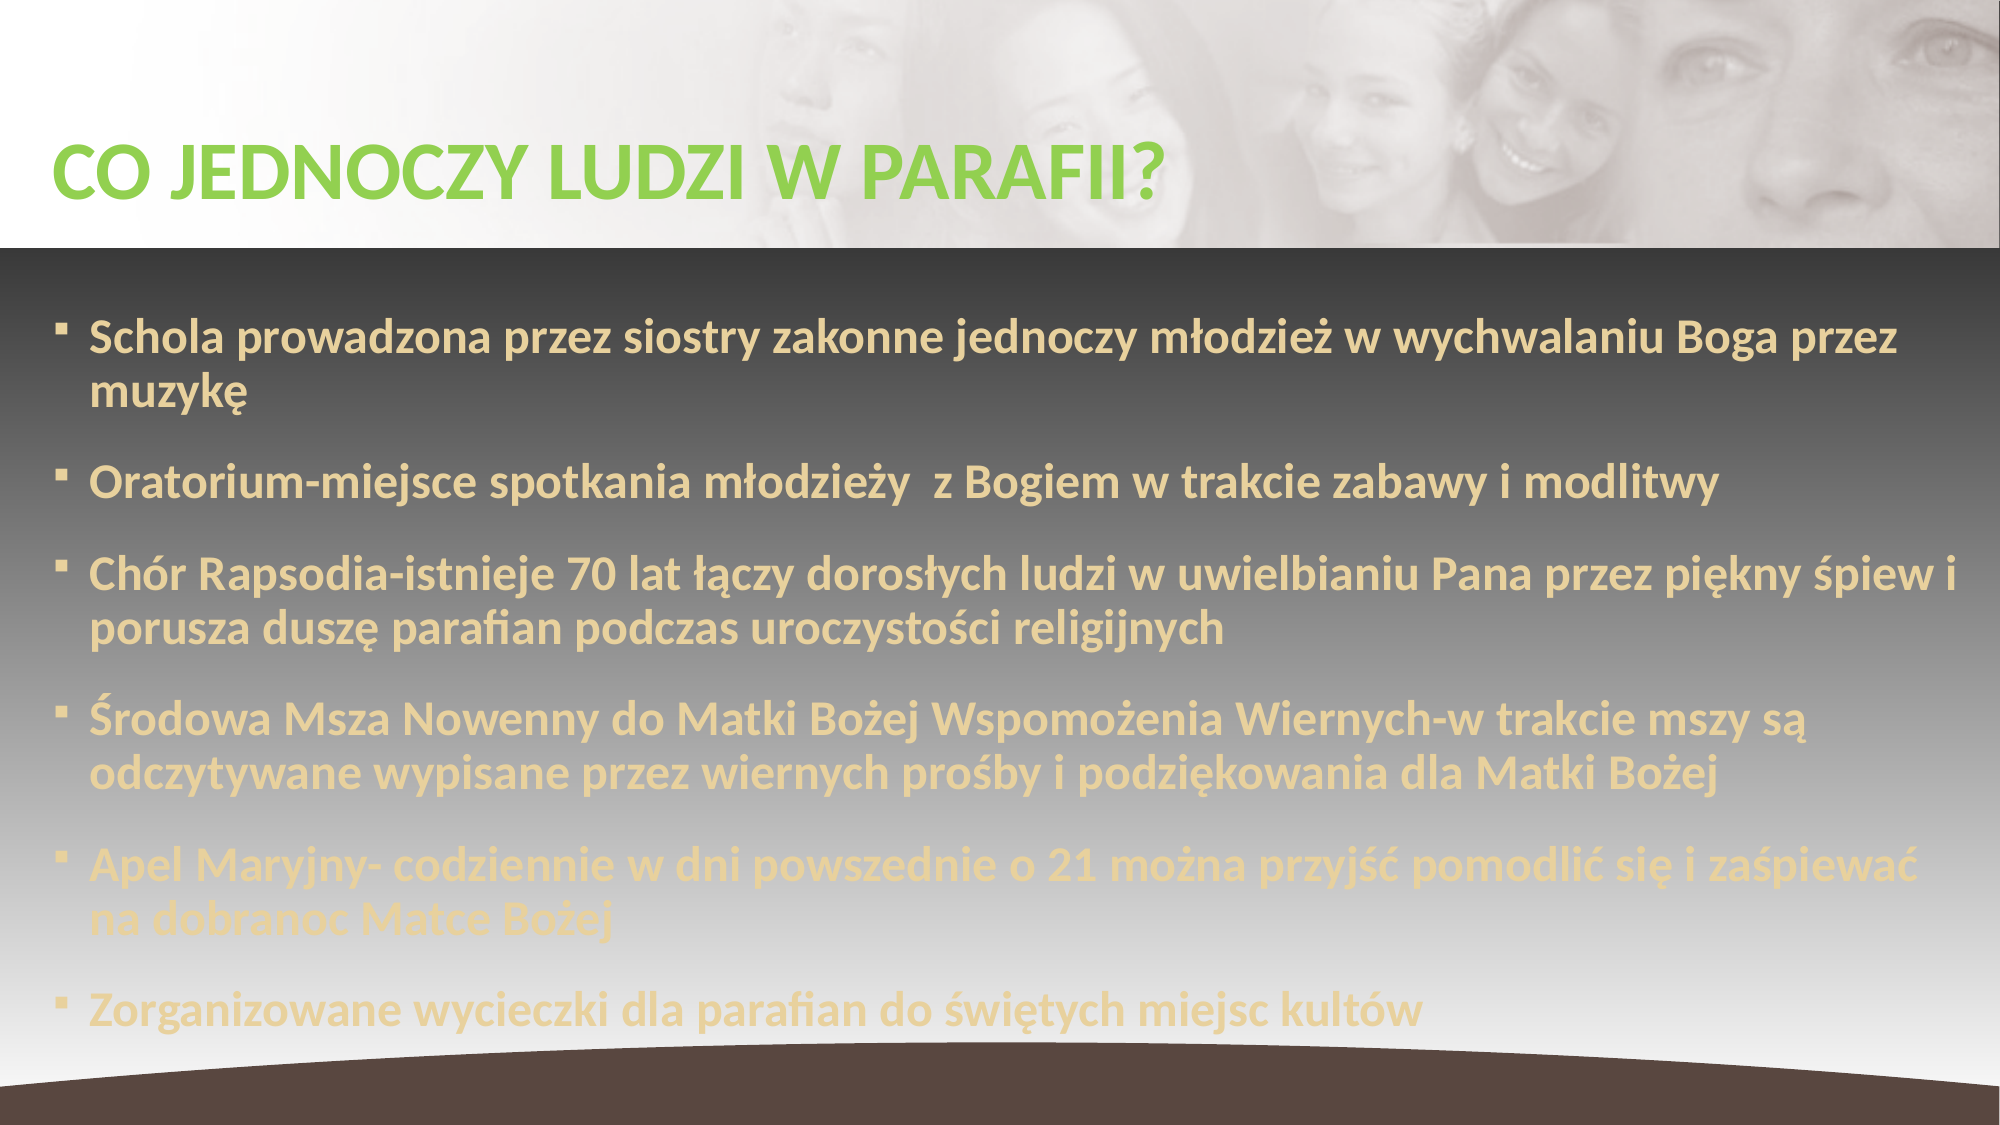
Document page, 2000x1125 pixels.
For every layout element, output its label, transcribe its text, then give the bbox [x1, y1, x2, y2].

picture [0, 0, 2000, 248]
title CO JEDNOCZY LUDZI W PARAFII? [37, 45, 1750, 225]
list Schola prowadzona przez siostry zakonne jednoczy młodzież w wychwalaniu Boga przez muzykę Oratorium-miejsce spotkania młodzieży z Bogiem w trakcie zabawy i modlitwy Chór Rapsodia-istnieje 70 lat łączy dorosłych ludzi w uwielbianiu Pana przez piękny śpiew i porusza duszę parafian podczas uroczystości religijnych Środowa Msza Nowenny do Matki Bożej Wspomożenia Wiernych-w trakcie mszy są odczytywane wypisane przez wiernych prośby i podziękowania dla Matki Bożej Apel Maryjny- codziennie w dni powszednie o 21 można przyjść pomodlić się i zaśpiewać na dobranoc Matce Bożej Zorganizowane wycieczki dla parafian do świętych miejsc kultów [37, 302, 1981, 1071]
